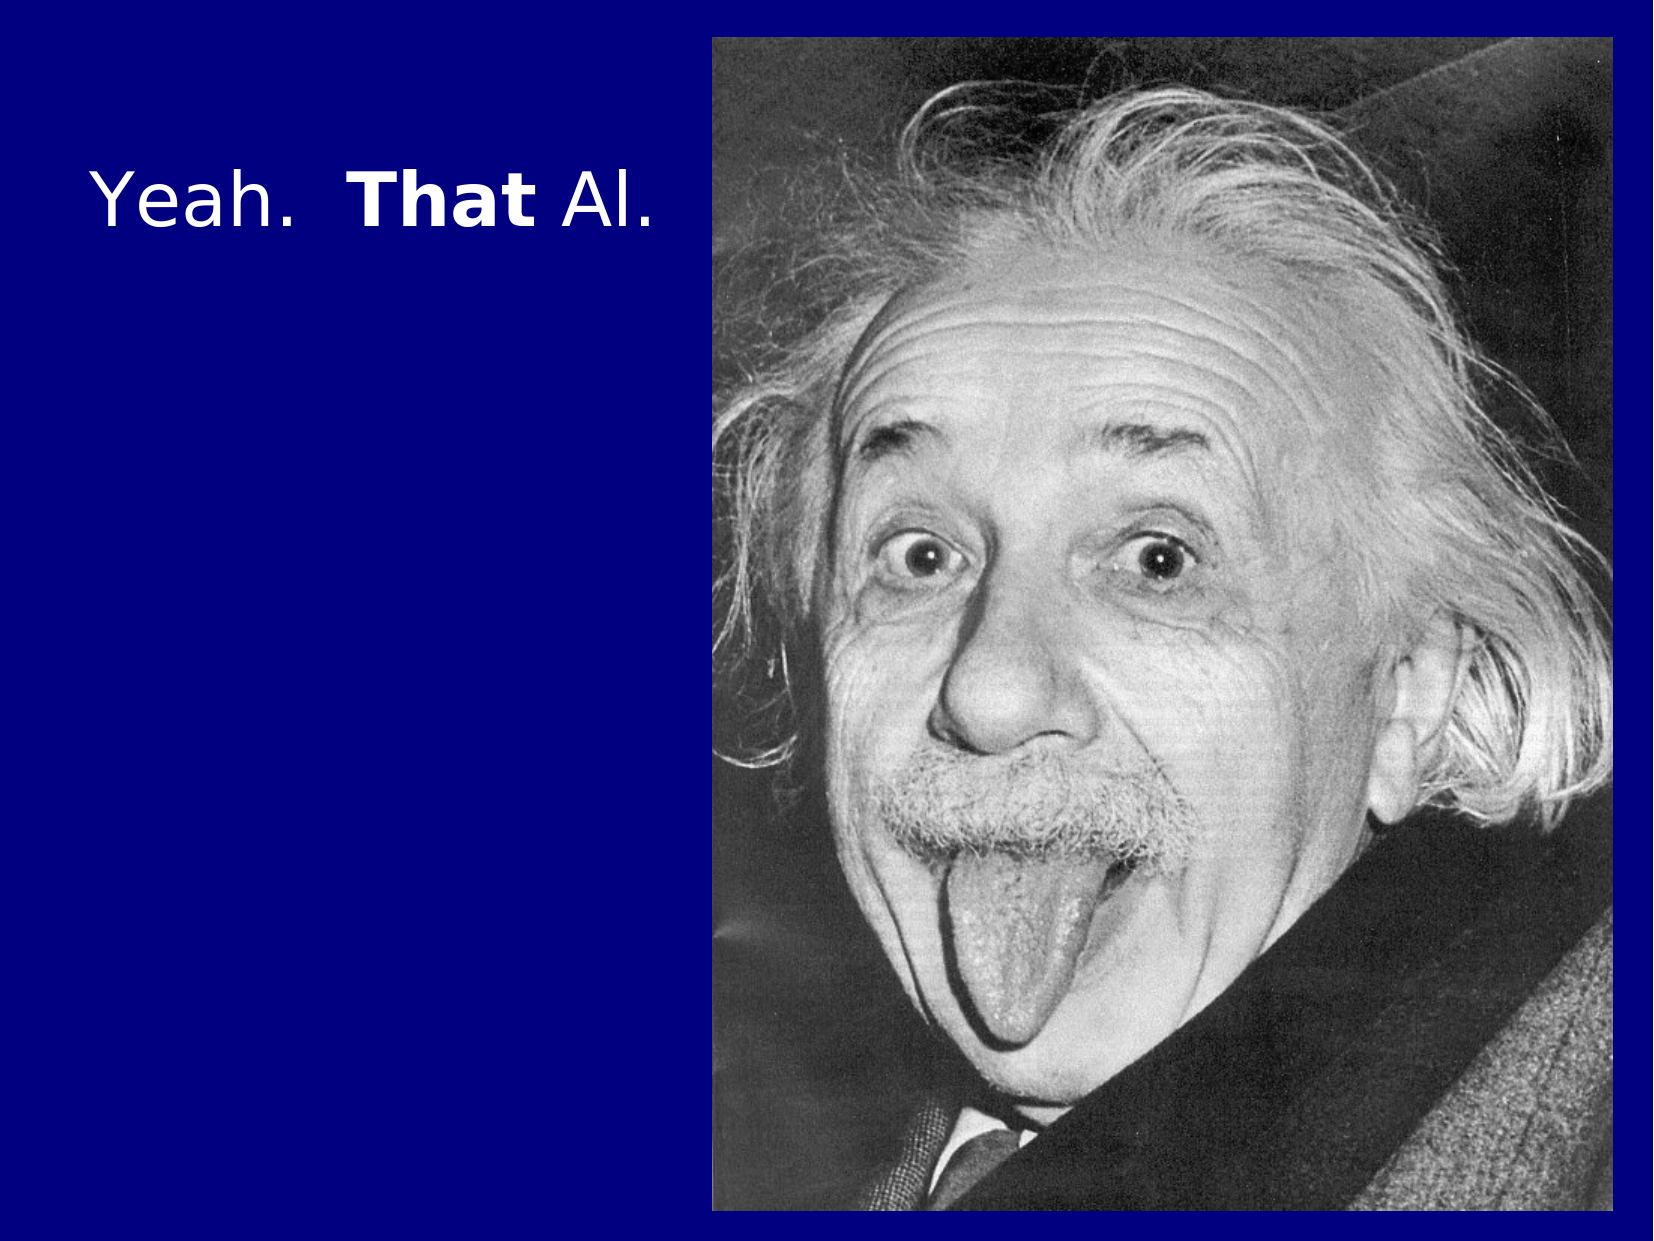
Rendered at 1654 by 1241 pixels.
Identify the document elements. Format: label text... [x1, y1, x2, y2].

picture [712, 37, 1613, 1211]
text_box Yeah. That Al. [75, 150, 685, 253]
